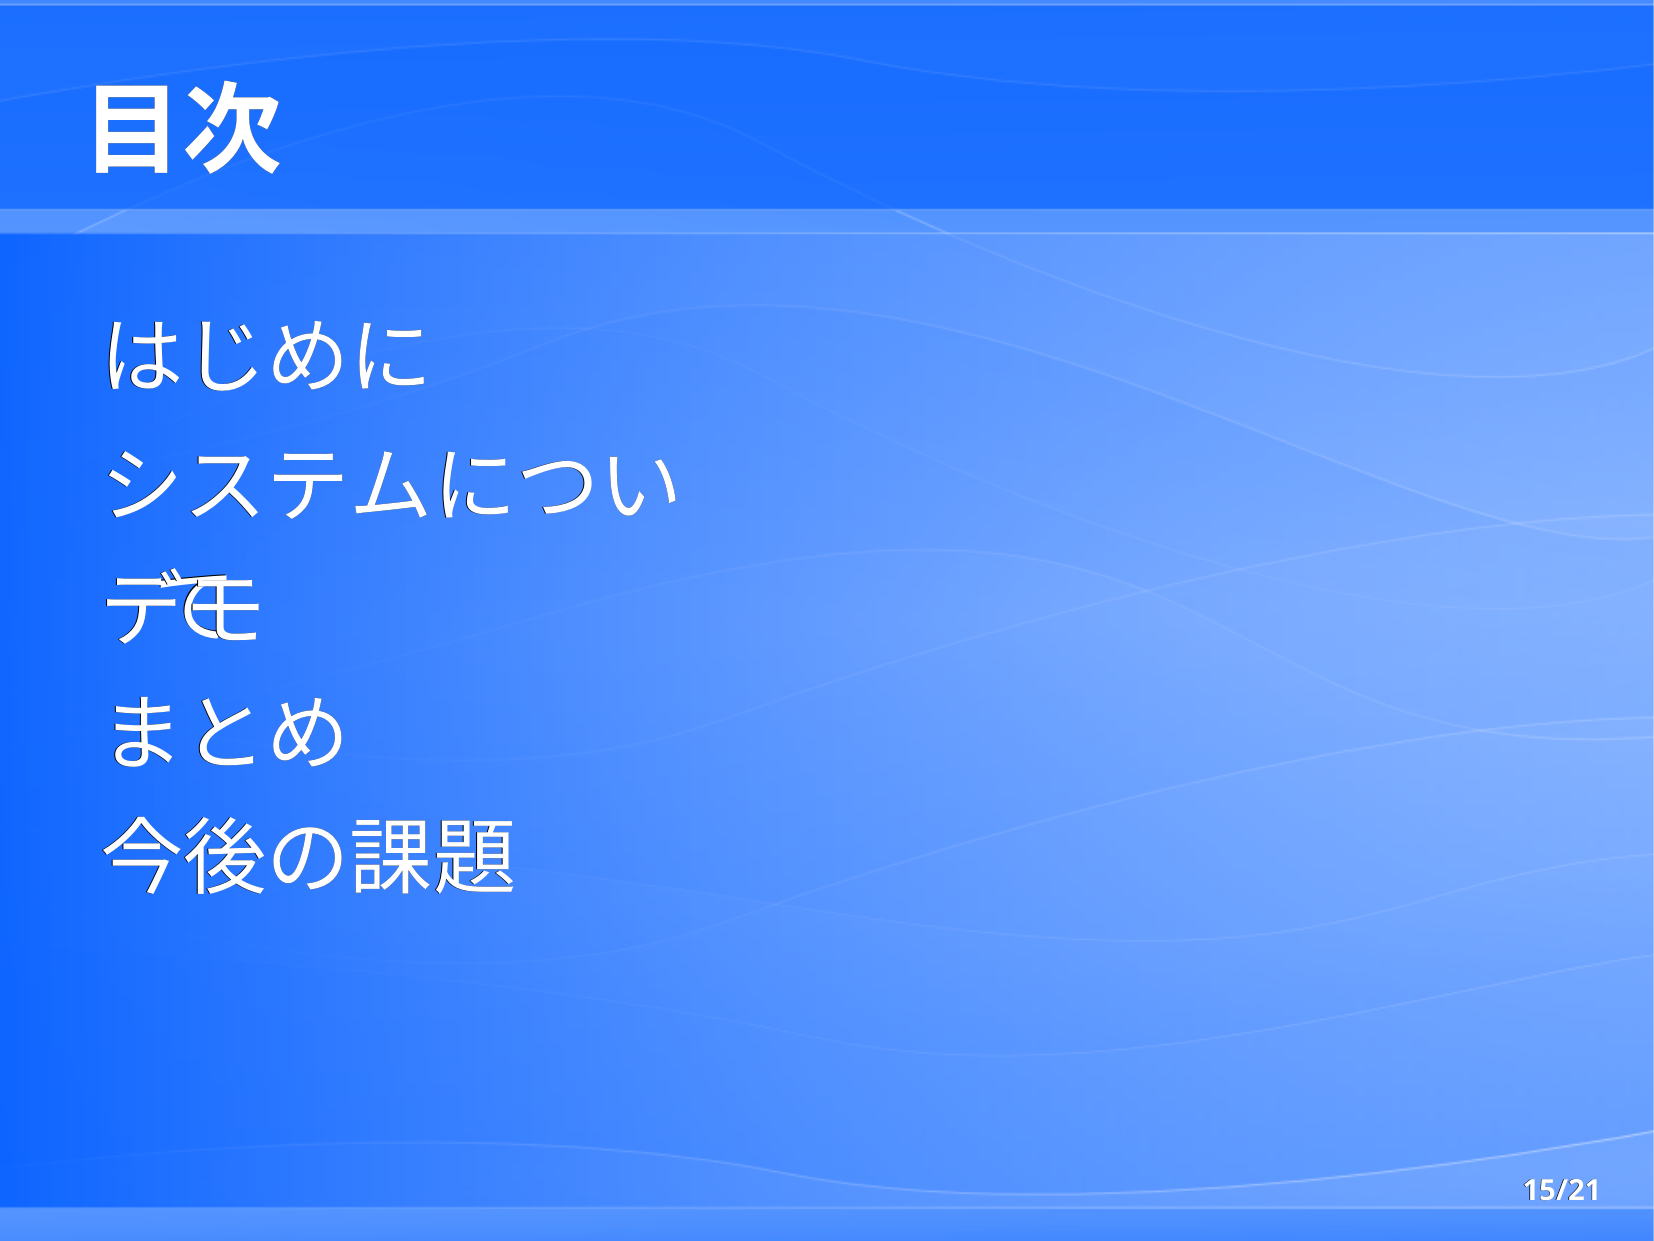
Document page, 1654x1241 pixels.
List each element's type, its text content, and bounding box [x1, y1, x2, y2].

list まとめ [82, 667, 709, 768]
list デモ [82, 543, 709, 644]
picture [0, 0, 1654, 1241]
list はじめに [82, 290, 709, 384]
title 目次 [23, 8, 1625, 237]
list システムについて [82, 419, 709, 509]
list 今後の課題 [82, 791, 709, 881]
